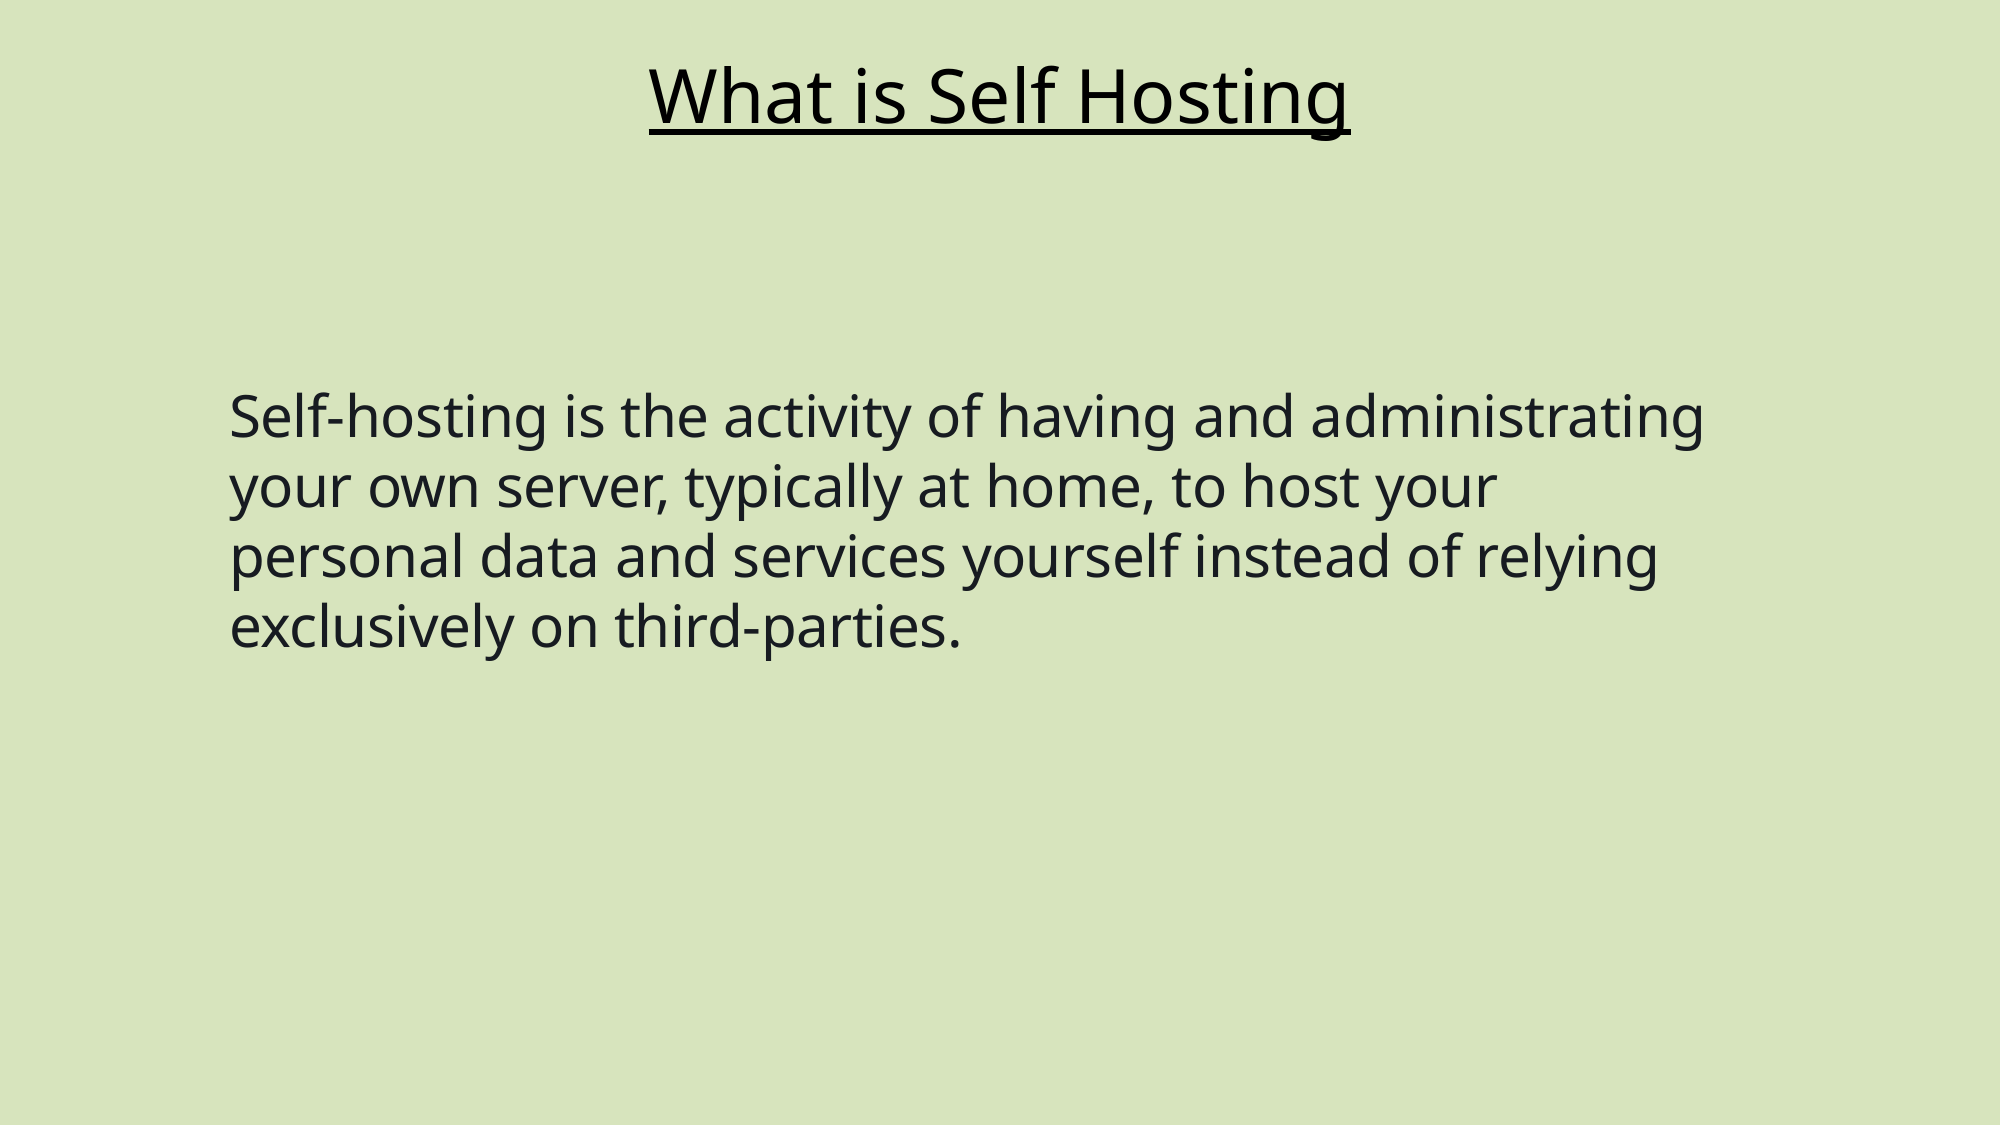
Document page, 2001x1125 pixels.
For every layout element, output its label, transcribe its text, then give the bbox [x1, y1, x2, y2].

text_box Self-hosting is the activity of having and administrating your own server, typically at home, to host your personal data and services yourself instead of relying exclusively on third-parties. [229, 379, 1729, 742]
text_box What is Self Hosting [250, 15, 1750, 146]
